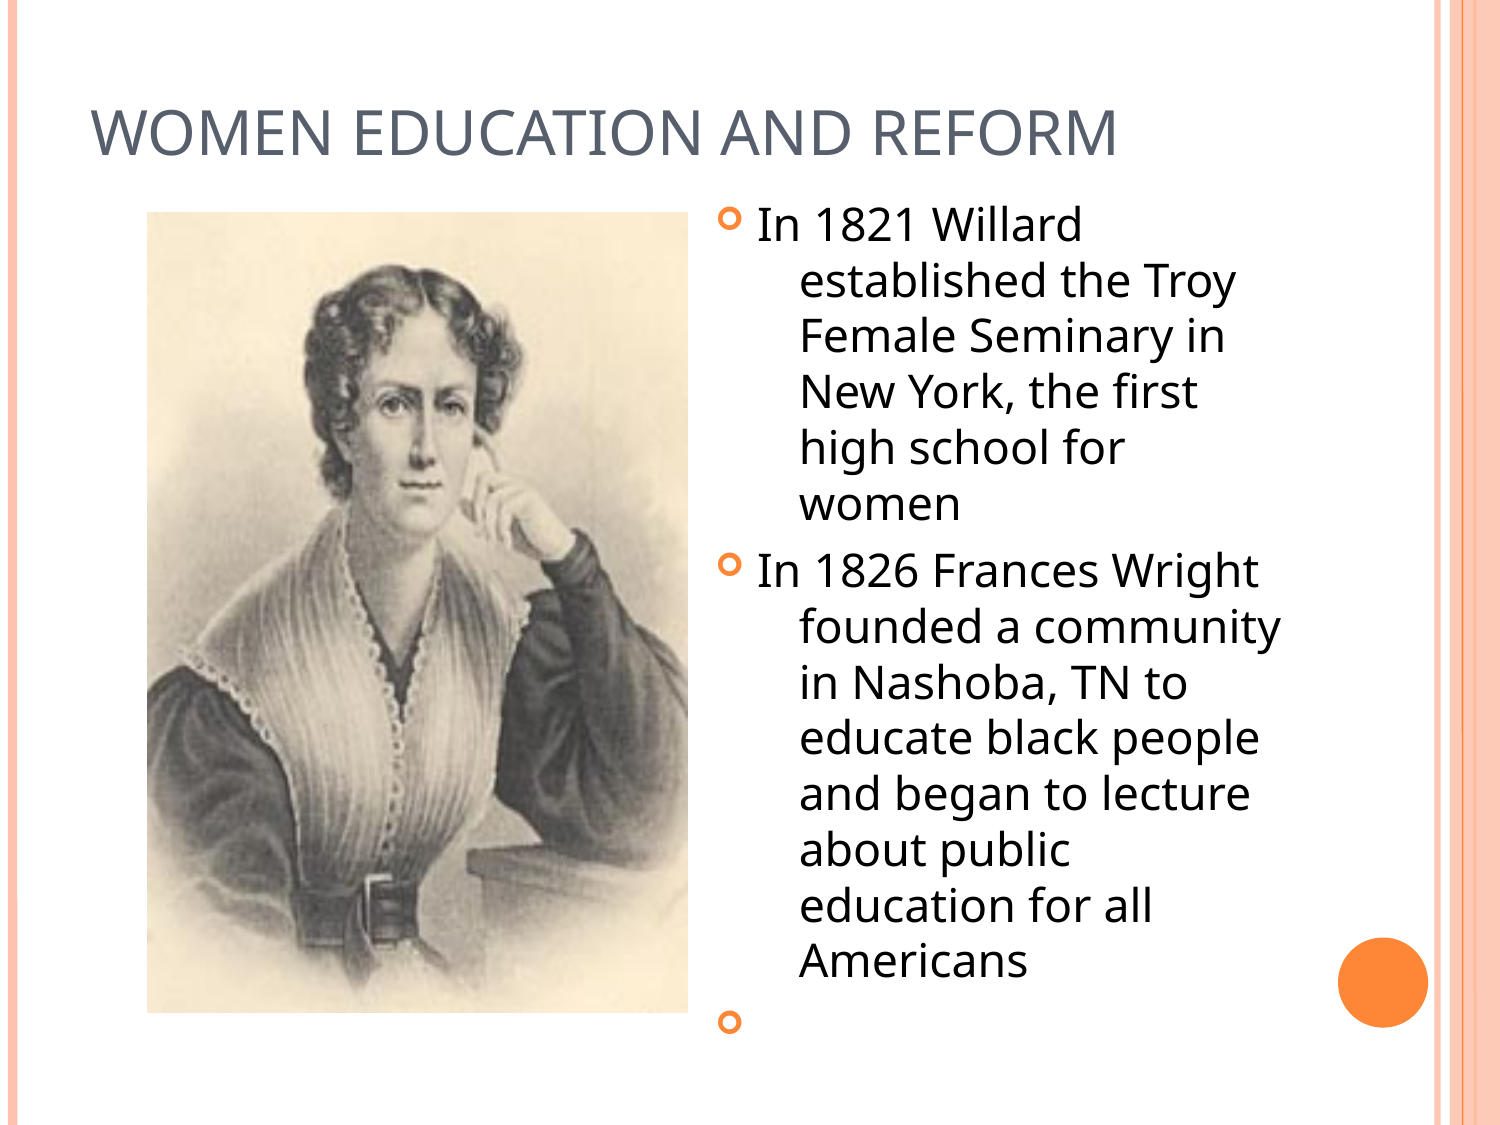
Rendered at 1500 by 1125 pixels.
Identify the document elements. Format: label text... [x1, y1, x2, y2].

list In 1821 Willard established the Troy Female Seminary in New York, the first high school for women In 1826 Frances Wright founded a community in Nashoba, TN to educate black people and began to lecture about public education for all Americans [700, 187, 1301, 1013]
picture [147, 212, 688, 1013]
title Women Education and Reform [75, 45, 1300, 175]
